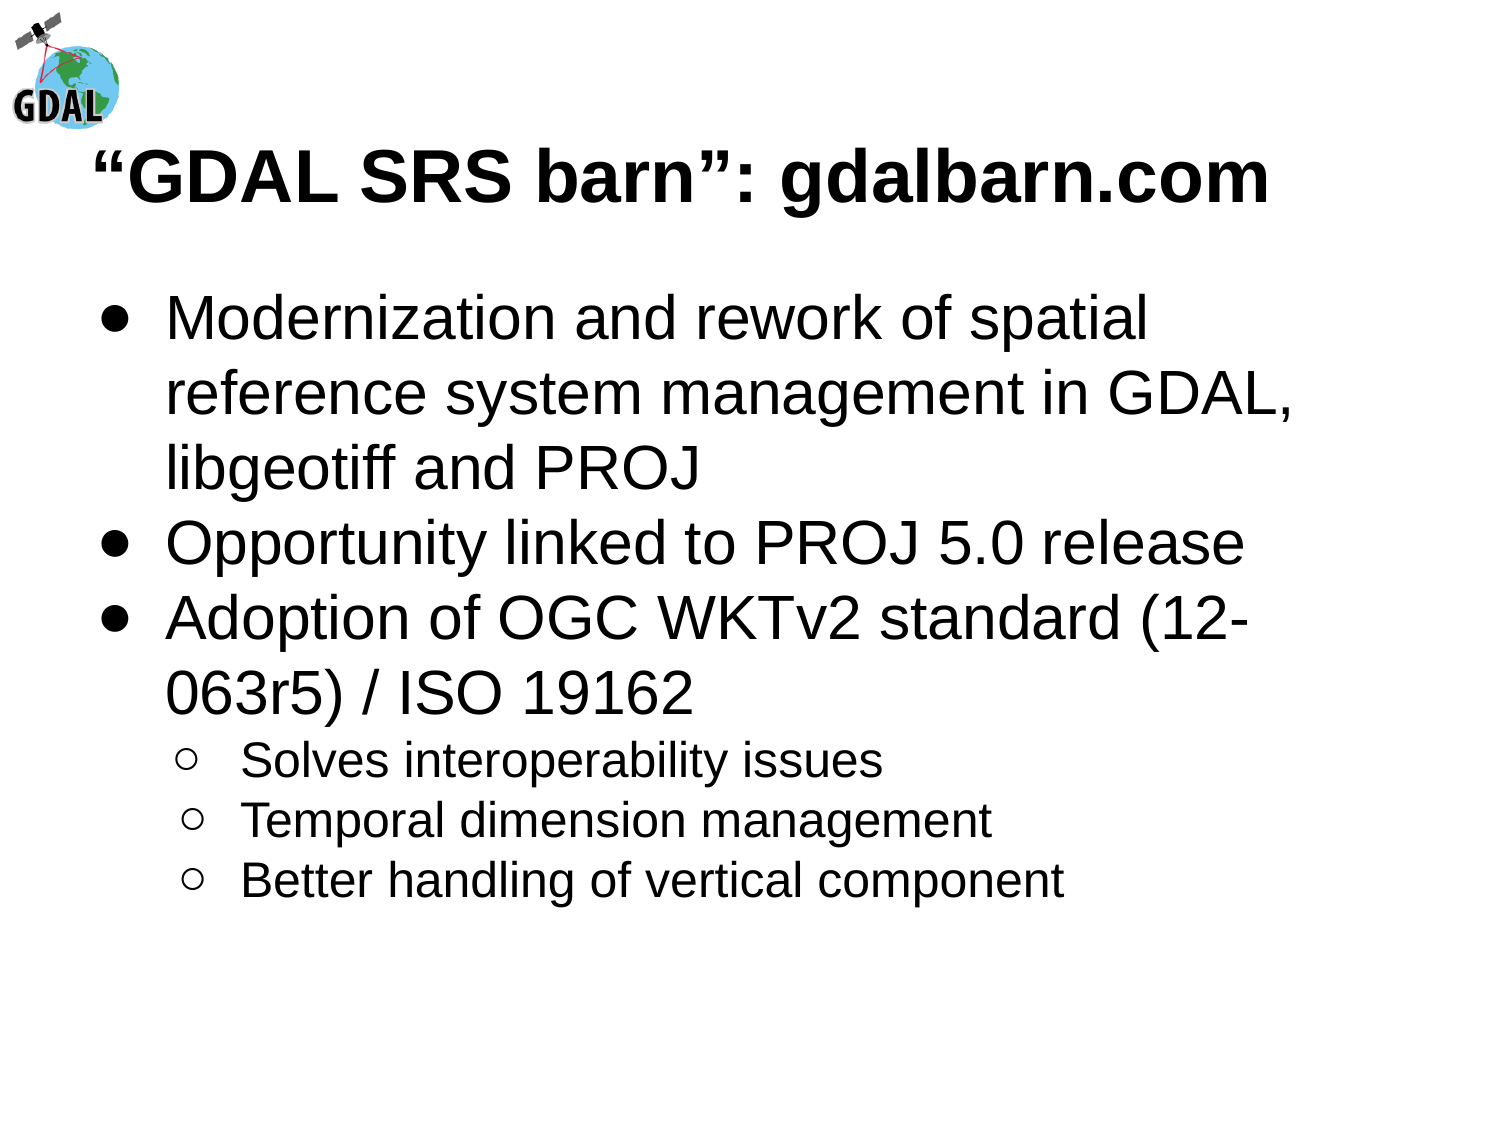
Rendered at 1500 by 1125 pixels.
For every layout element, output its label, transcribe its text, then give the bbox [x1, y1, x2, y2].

title “GDAL SRS barn”: gdalbarn.com [75, 45, 1425, 233]
list Modernization and rework of spatial reference system management in GDAL, libgeotiff and PROJ Opportunity linked to PROJ 5.0 release Adoption of OGC WKTv2 standard (12-063r5) / ISO 19162 Solves interoperability issues Temporal dimension management Better handling of vertical component [75, 262, 1425, 1078]
picture [12, 12, 119, 129]
